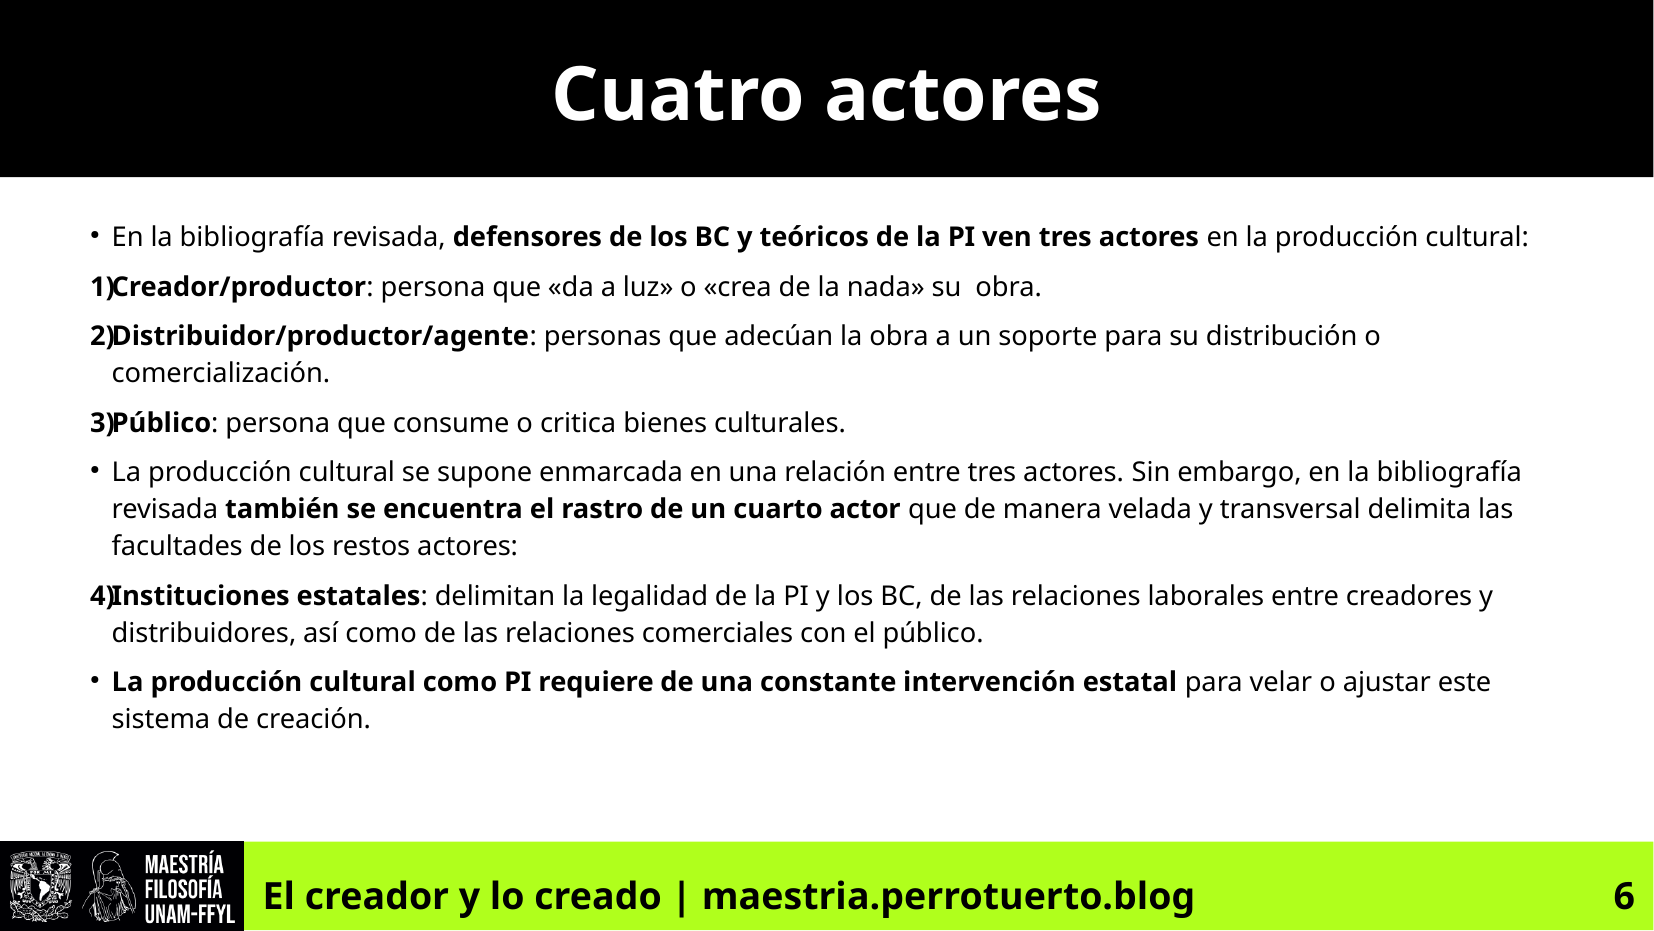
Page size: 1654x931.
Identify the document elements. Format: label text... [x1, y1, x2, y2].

picture [0, 841, 244, 931]
list En la bibliografía revisada, defensores de los BC y teóricos de la PI ven tres actores en la producción cultural: Creador/productor: persona que «da a luz» o «crea de la nada» su obra. Distribuidor/productor/agente: personas que adecúan la obra a un soporte para su distribución o comercialización. Público: persona que consume o critica bienes culturales. La producción cultural se supone enmarcada en una relación entre tres actores. Sin embargo, en la bibliografía revisada también se encuentra el rastro de un cuarto actor que de manera velada y transversal delimita las facultades de los restos actores: Instituciones estatales: delimitan la legalidad de la PI y los BC, de las relaciones laborales entre creadores y distribuidores, así como de las relaciones comerciales con el público. La producción cultural como PI requiere de una constante intervención estatal para velar o ajustar este sistema de creación. [82, 217, 1571, 758]
title Cuatro actores [82, 13, 1571, 169]
